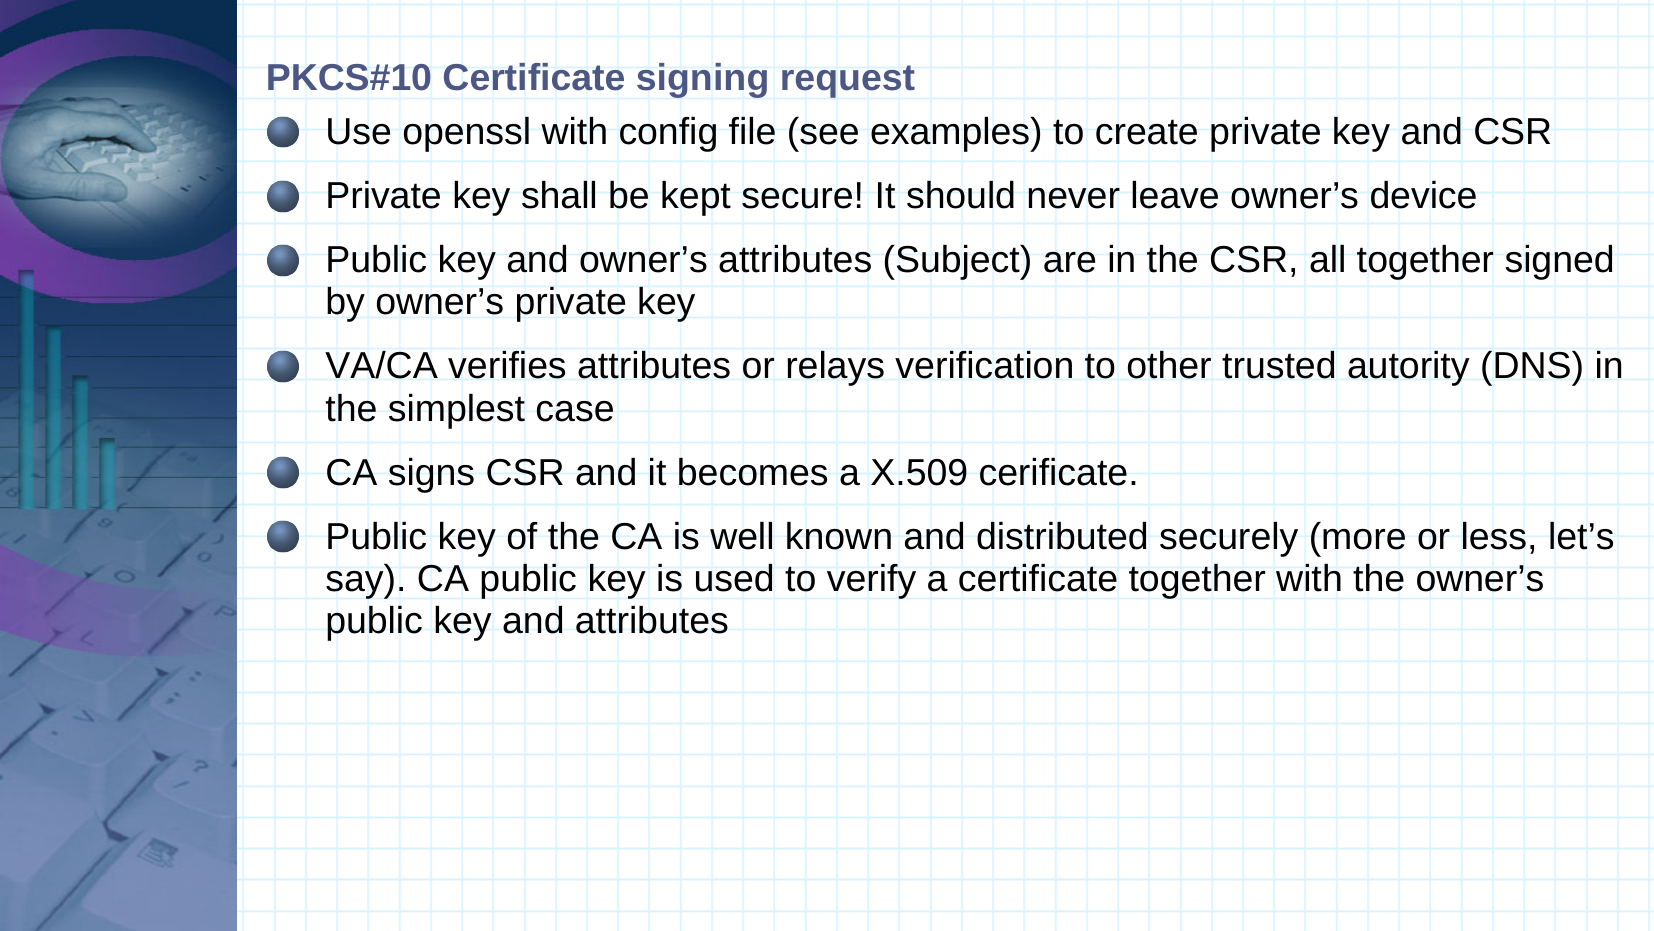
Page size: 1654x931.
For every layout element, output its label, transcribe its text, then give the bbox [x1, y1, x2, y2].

picture [0, 0, 1654, 931]
title PKCS#10 Certificate signing request [265, 0, 1651, 156]
list Use openssl with config file (see examples) to create private key and CSR Private key shall be kept secure! It should never leave owner’s device Public key and owner’s attributes (Subject) are in the CSR, all together signed by owner’s private key VA/CA verifies attributes or relays verification to other trusted autority (DNS) in the simplest case CA signs CSR and it becomes a X.509 cerificate. Public key of the CA is well known and distributed securely (more or less, let’s say). CA public key is used to verify a certificate together with the owner’s public key and attributes [254, 110, 1640, 799]
